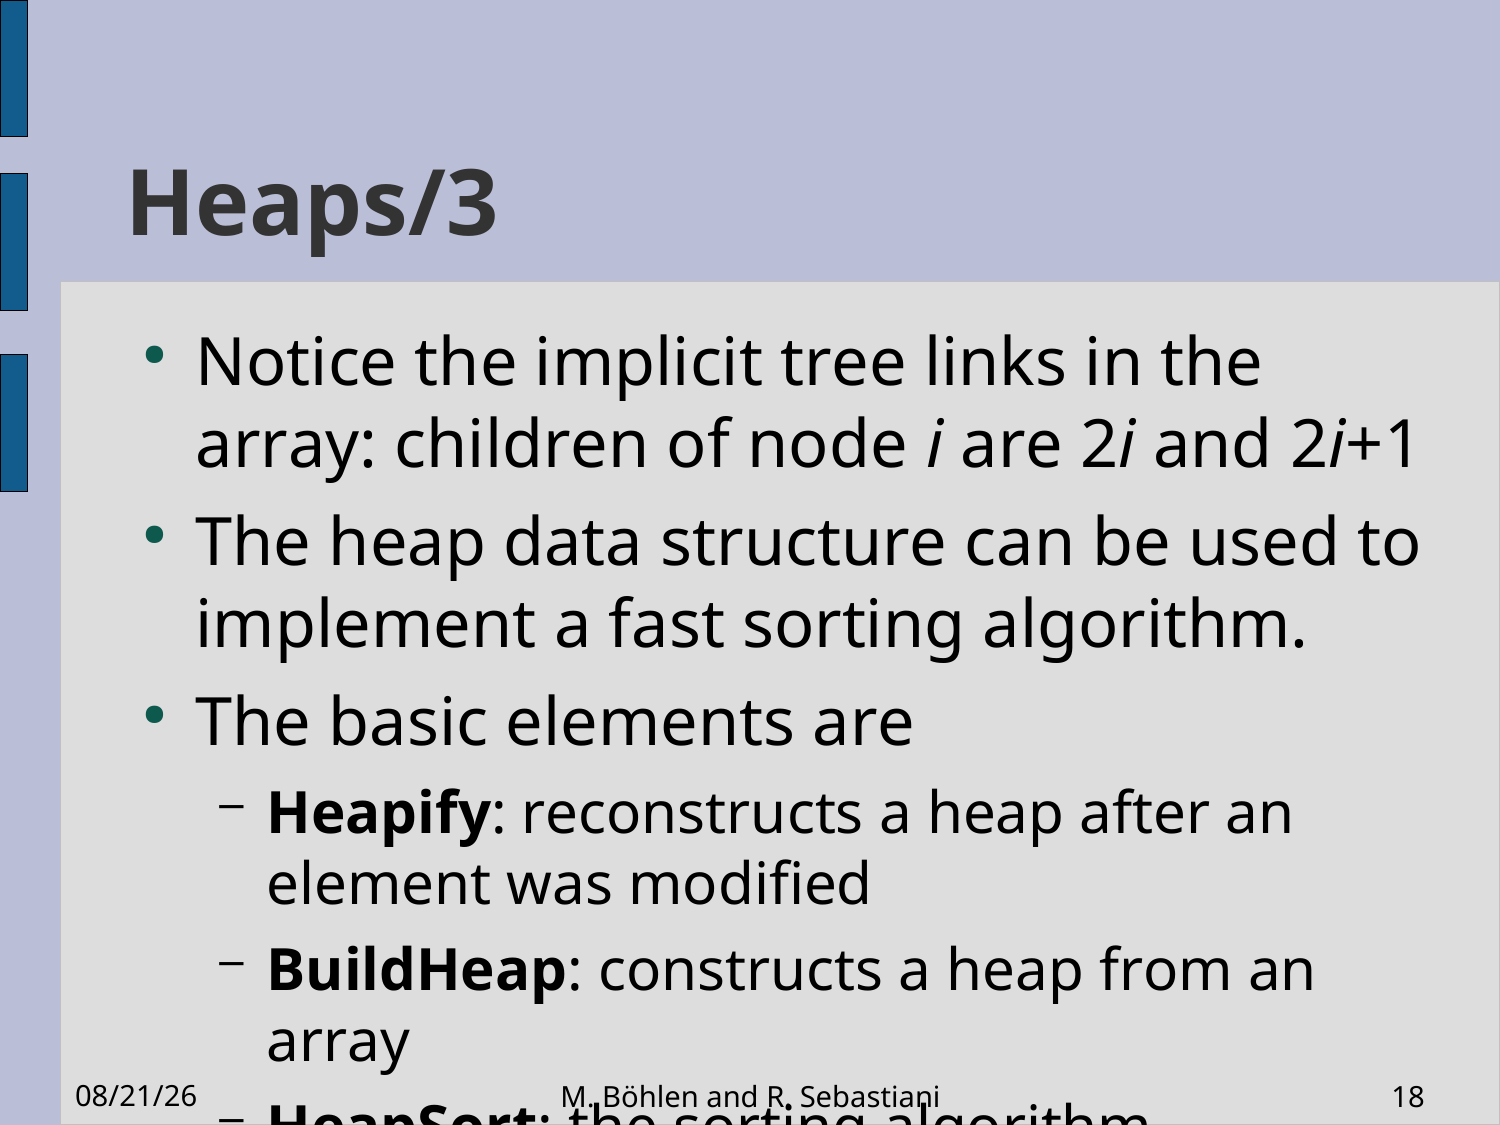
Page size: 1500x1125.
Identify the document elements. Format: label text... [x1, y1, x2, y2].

list Notice the implicit tree links in the array: children of node i are 2i and 2i+1 The heap data structure can be used to implement a fast sorting algorithm. The basic elements are Heapify: reconstructs a heap after an element was modified BuildHeap: constructs a heap from an array HeapSort: the sorting algorithm [110, 312, 1447, 1037]
title Heaps/3 [110, 67, 1392, 271]
